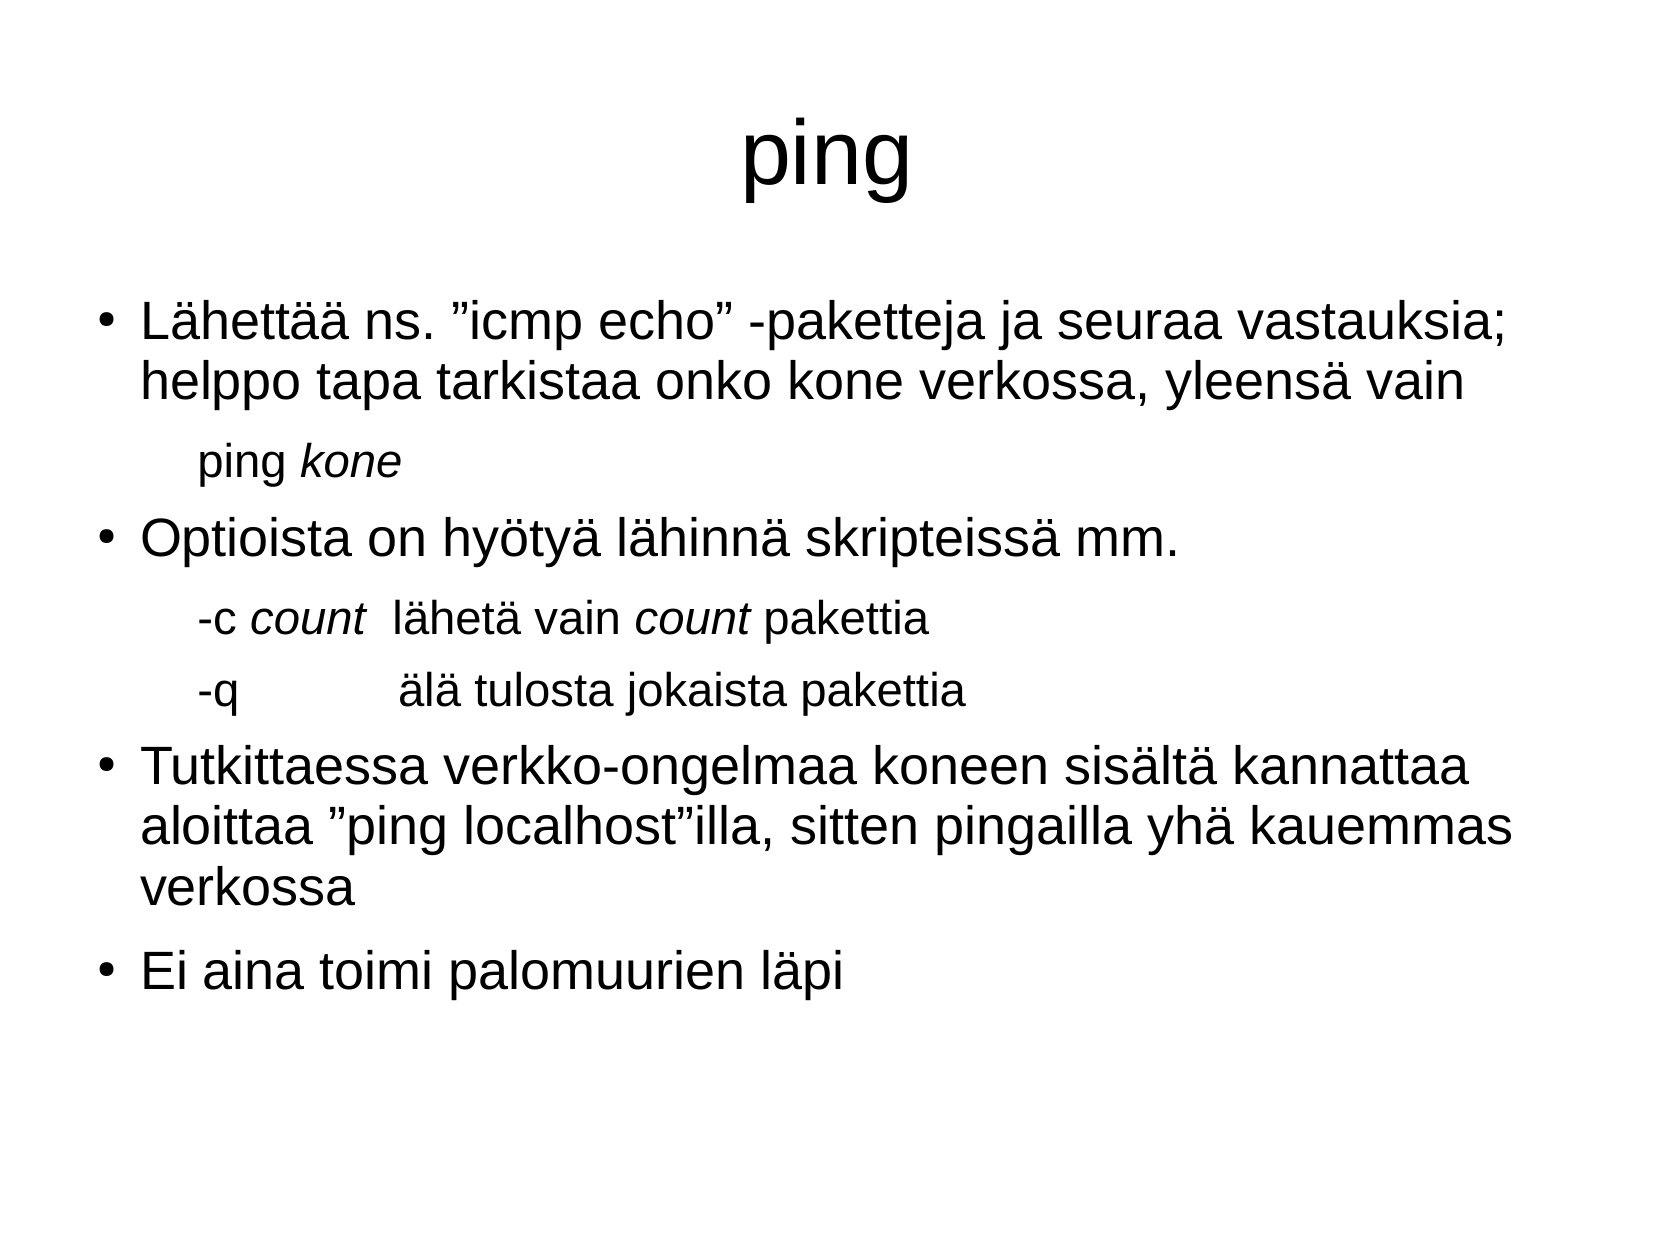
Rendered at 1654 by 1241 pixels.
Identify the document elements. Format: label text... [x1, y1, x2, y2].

list Lähettää ns. ”icmp echo” -paketteja ja seuraa vastauksia; helppo tapa tarkistaa onko kone verkossa, yleensä vain ping kone Optioista on hyötyä lähinnä skripteissä mm. -c count lähetä vain count pakettia -q älä tulosta jokaista pakettia Tutkittaessa verkko-ongelmaa koneen sisältä kannattaa aloittaa ”ping localhost”illa, sitten pingailla yhä kauemmas verkossa Ei aina toimi palomuurien läpi [82, 290, 1571, 1010]
title ping [82, 49, 1571, 257]
